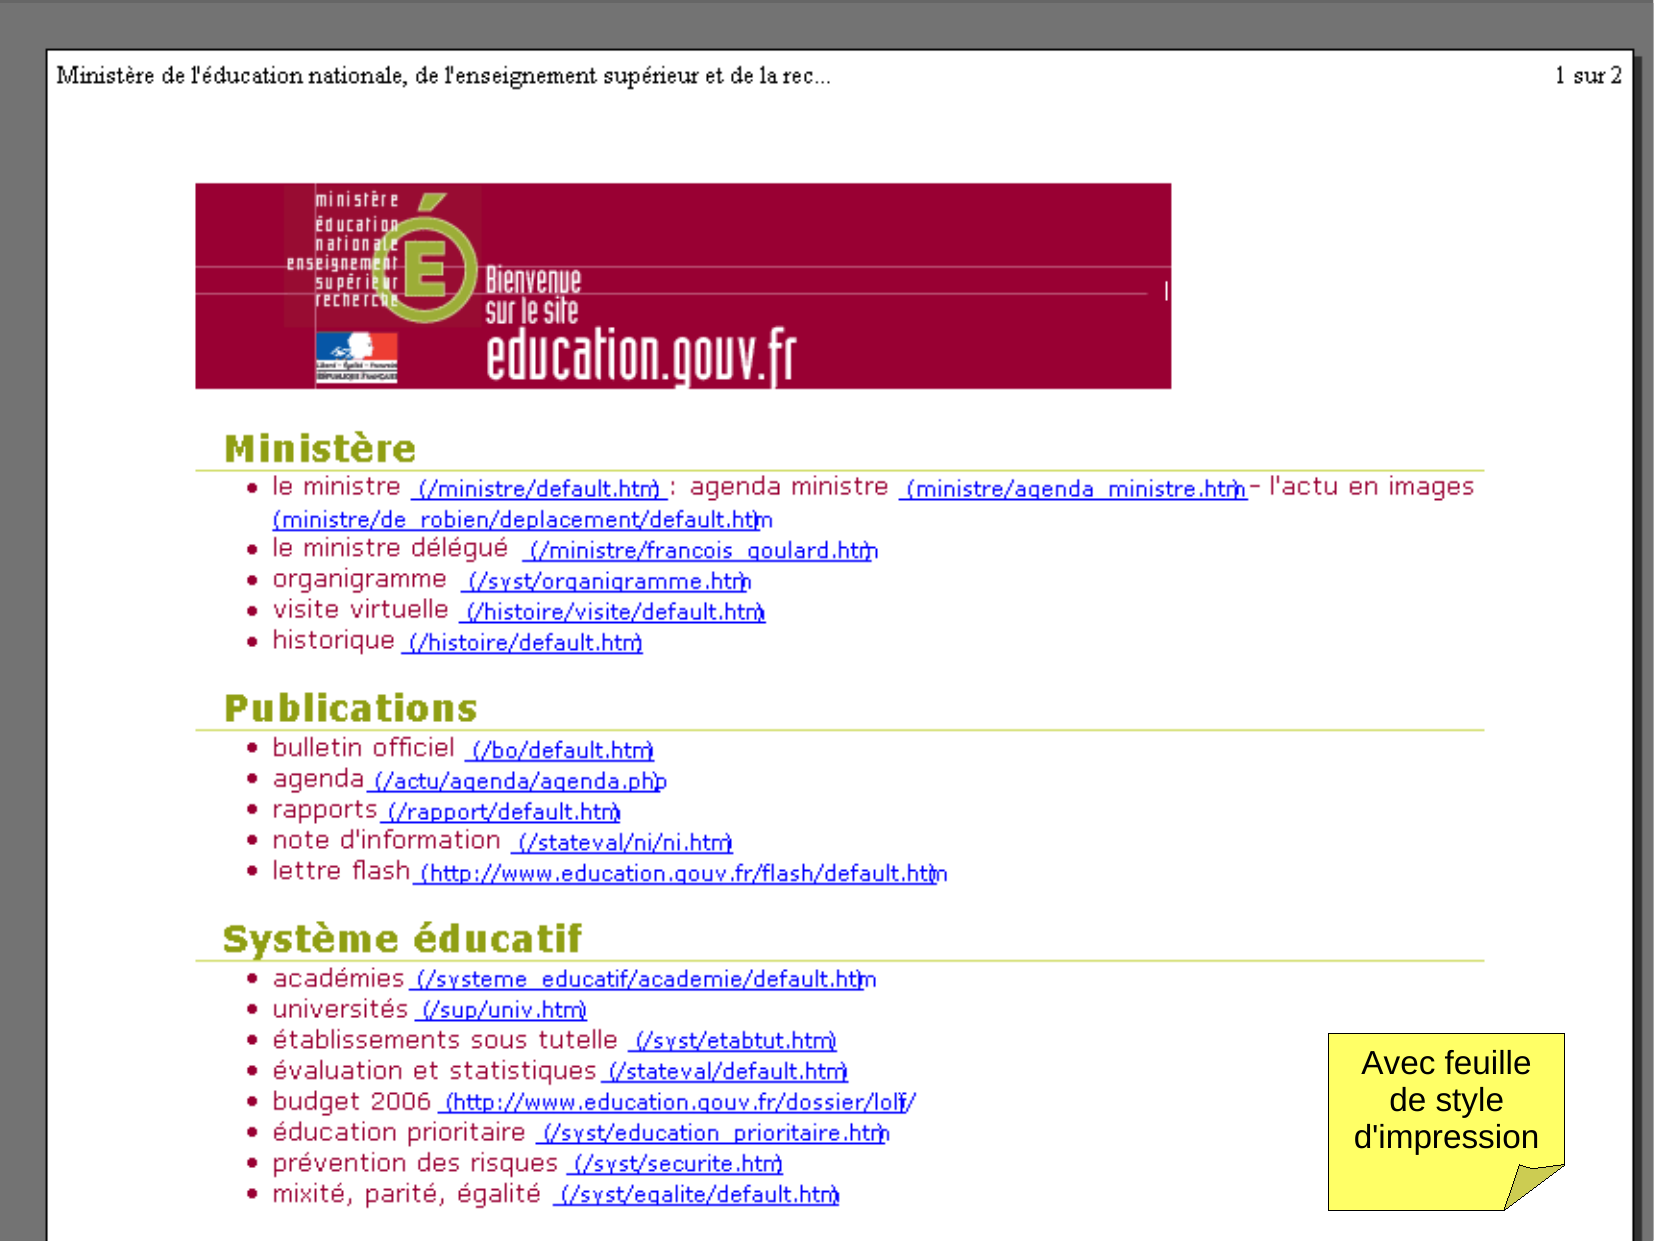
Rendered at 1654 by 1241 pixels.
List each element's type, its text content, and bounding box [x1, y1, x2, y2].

picture [0, 3, 1654, 1241]
text_box Avec feuille de style d'impression [1328, 1033, 1565, 1211]
